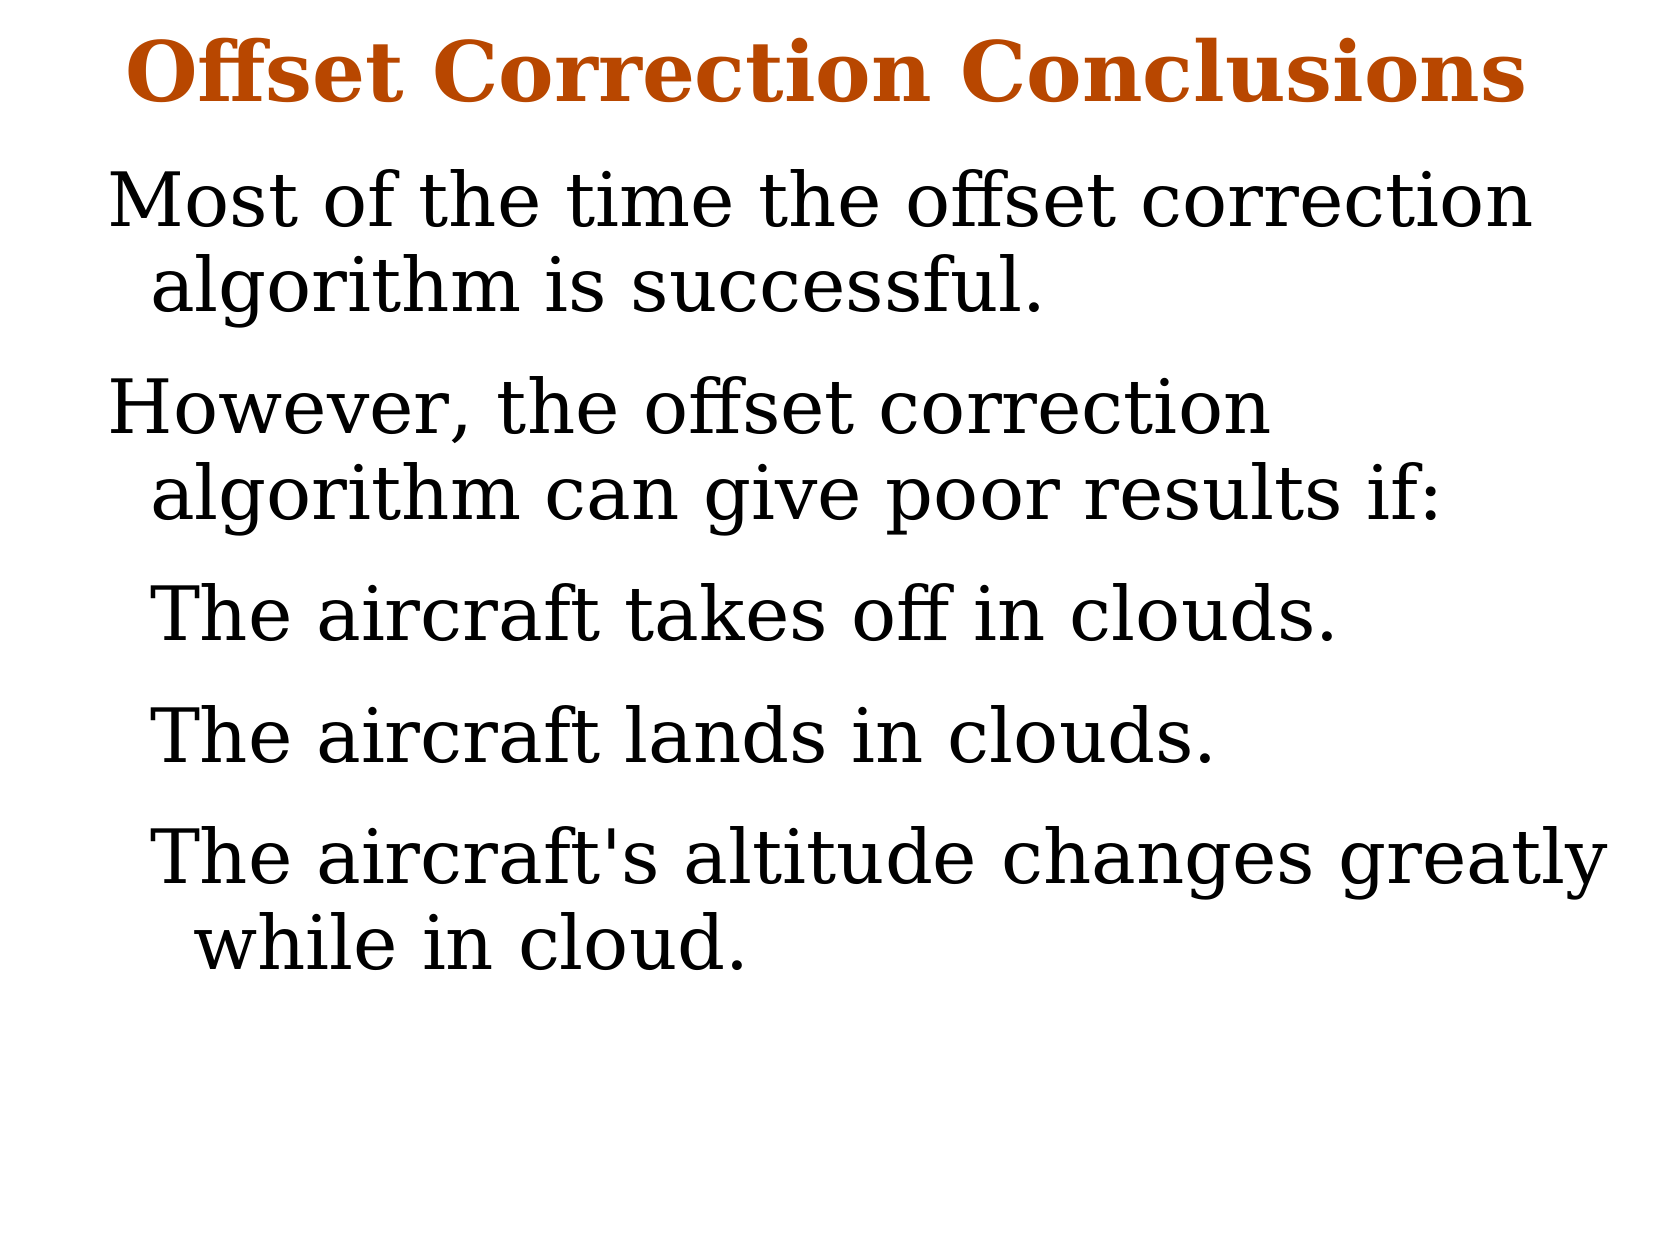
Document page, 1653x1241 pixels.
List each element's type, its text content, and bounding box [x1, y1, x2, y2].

text_box Offset Correction Conclusions [0, 24, 1653, 121]
text_box Most of the time the offset correction algorithm is successful. However, the offset correction algorithm can give poor results if: The aircraft takes off in clouds. The aircraft lands in clouds. The aircraft's altitude changes greatly while in cloud. [37, 158, 1612, 987]
